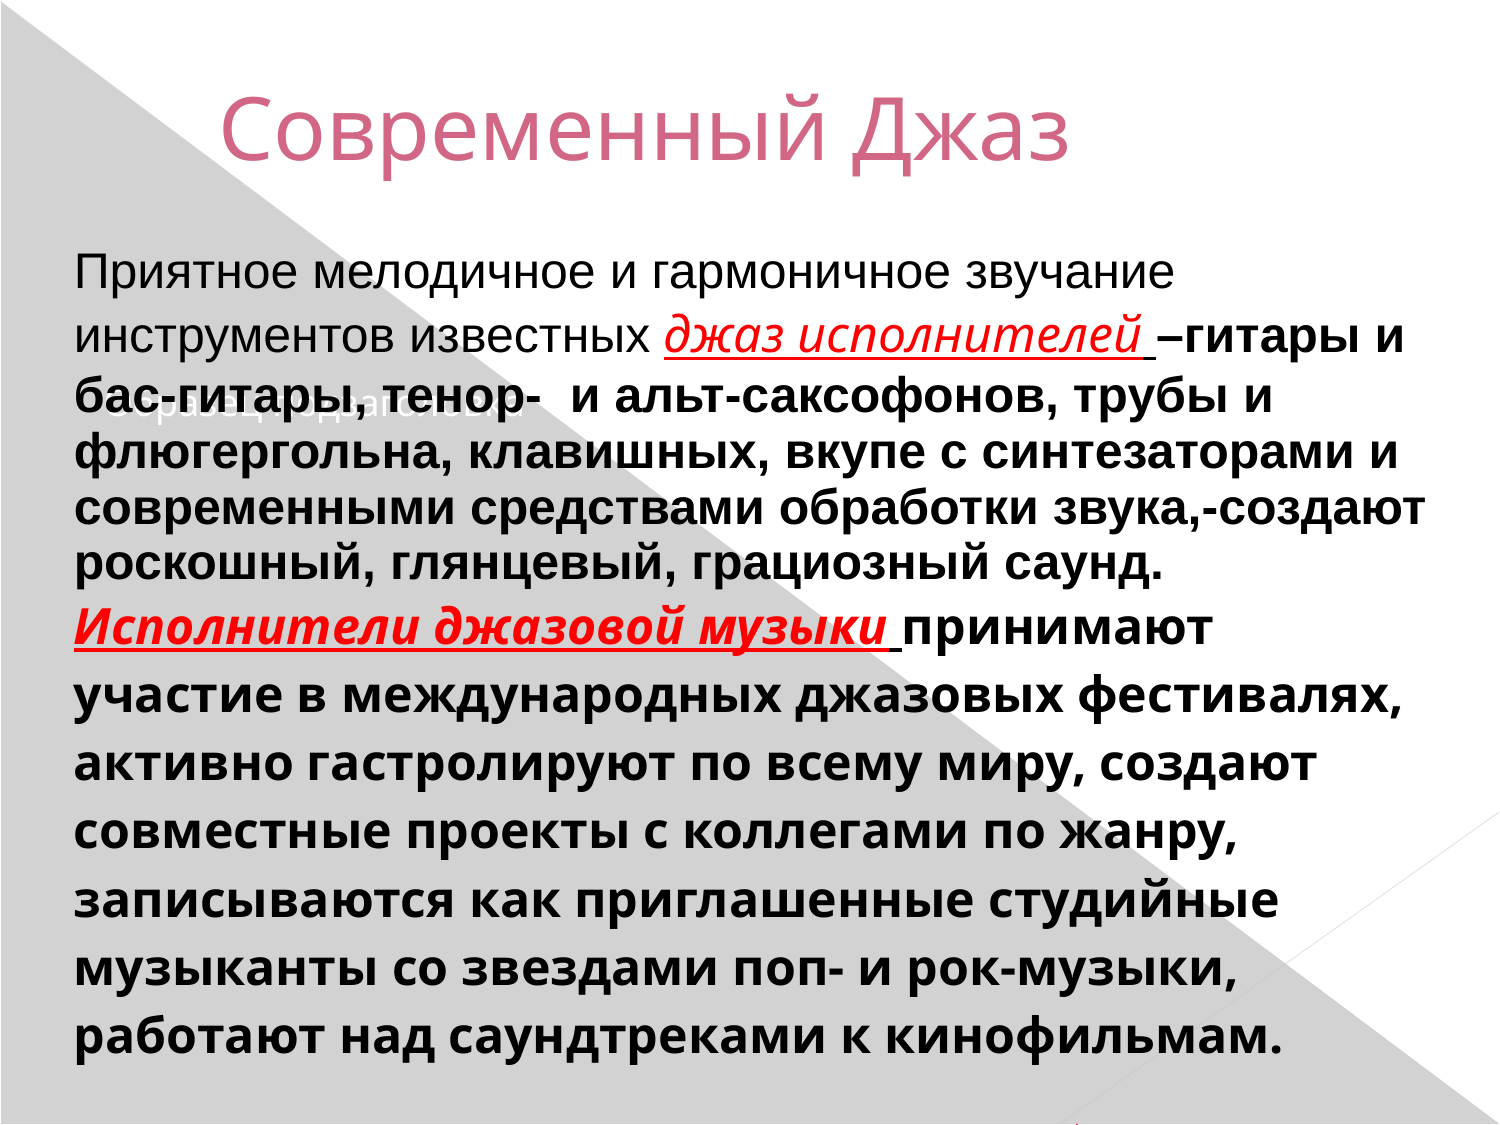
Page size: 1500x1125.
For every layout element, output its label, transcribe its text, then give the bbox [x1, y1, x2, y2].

title Современный Джаз [123, 42, 1399, 209]
text_box Приятное мелодичное и гармоничное звучание инструментов известных джаз исполнителей –гитары и бас-гитары, тенор- и альт-саксофонов, трубы и флюгергольна, клавишных, вкупе с синтезаторами и современными средствами обработки звука,-создают роскошный, глянцевый, грациозный саунд. Исполнители джазовой музыки принимают участие в международных джазовых фестивалях, активно гастролируют по всему миру, создают совместные проекты с коллегами по жанру, записываются как приглашенные студийные музыканты со звездами поп- и рок-музыки, работают над саундтреками к кинофильмам. [59, 236, 1447, 1034]
